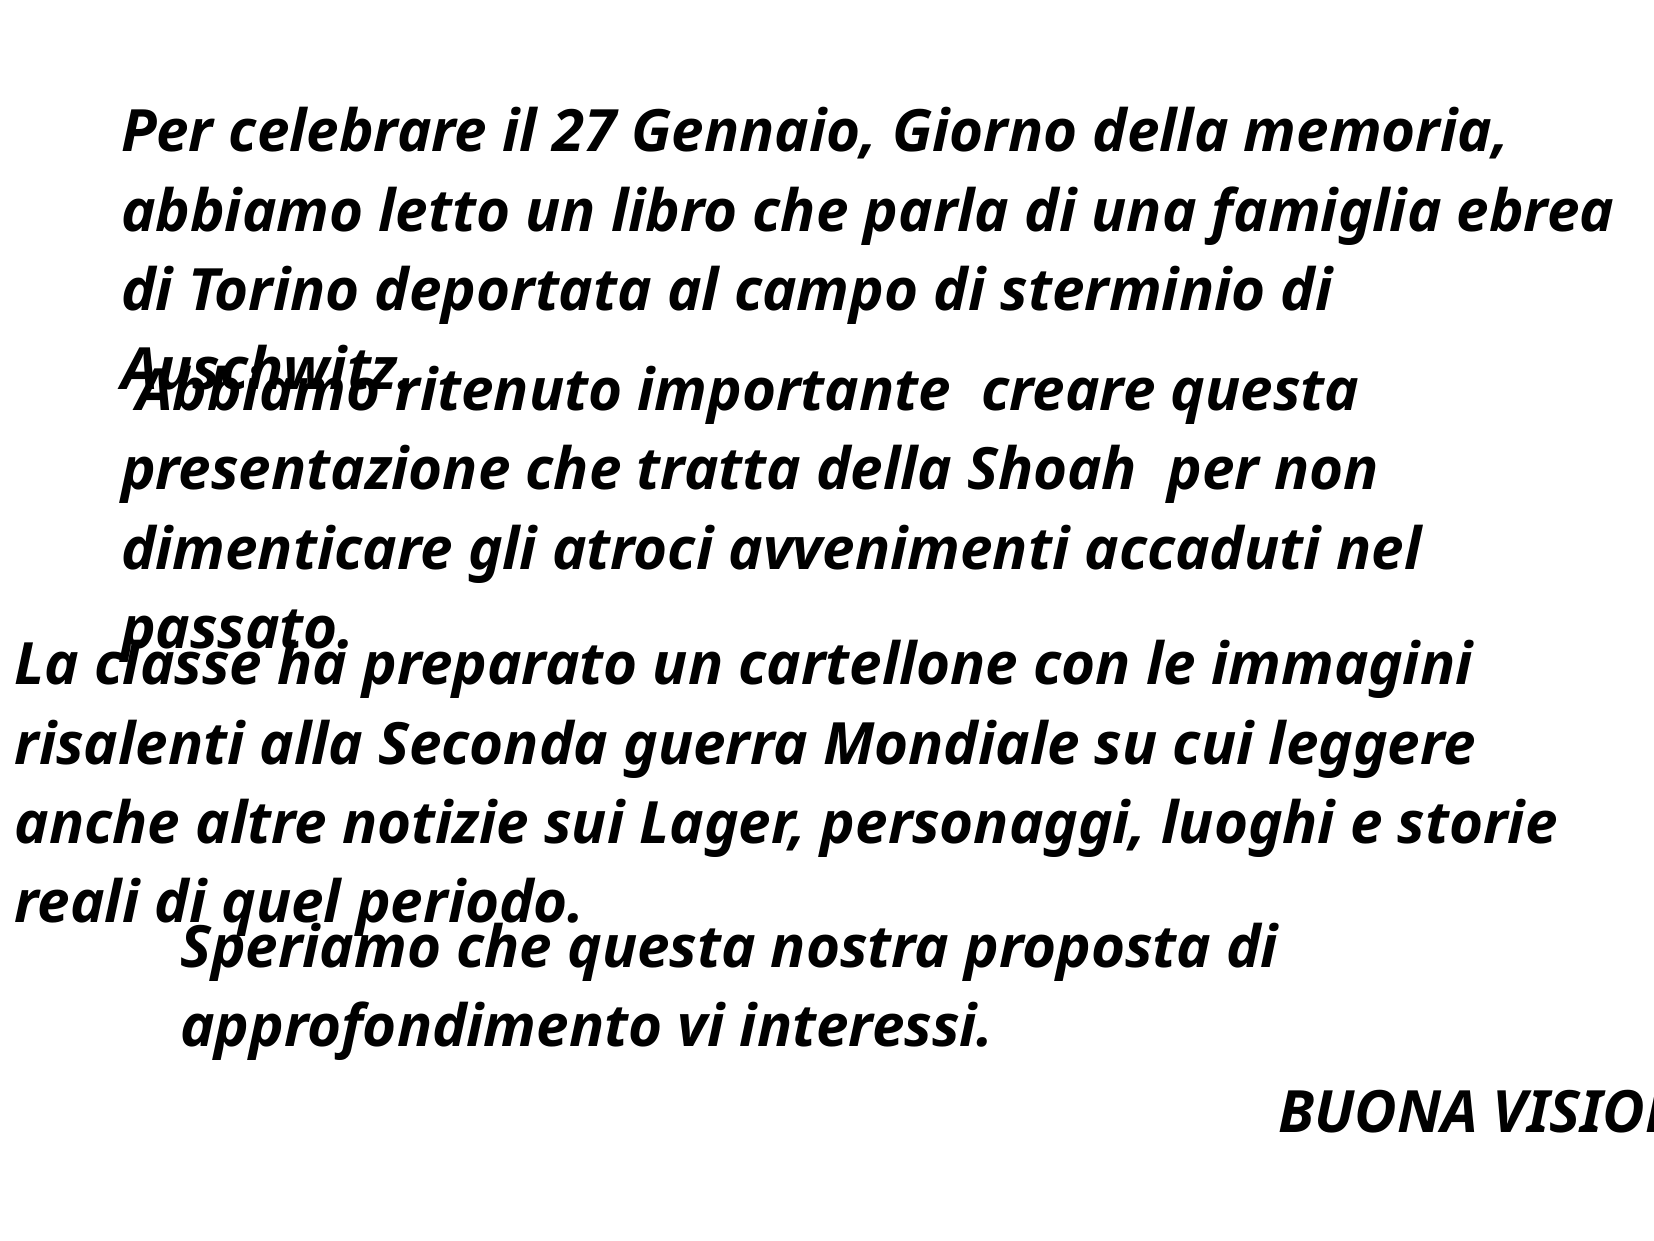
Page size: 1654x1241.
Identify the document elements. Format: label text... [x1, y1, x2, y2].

text_box Per celebrare il 27 Gennaio, Giorno della memoria, abbiamo letto un libro che parla di una famiglia ebrea di Torino deportata al campo di sterminio di Auschwitz. [106, 82, 1642, 306]
text_box Abbiamo ritenuto importante creare questa presentazione che tratta della Shoah per non dimenticare gli atroci avvenimenti accaduti nel passato. [106, 341, 1589, 557]
text_box BUONA VISIONE! [1263, 1062, 1642, 1194]
text_box Speriamo che questa nostra proposta di approfondimento vi interessi. [165, 897, 1439, 1013]
text_box La classe ha preparato un cartellone con le immagini risalenti alla Seconda guerra Mondiale su cui leggere anche altre notizie sui Lager, personaggi, luoghi e storie reali di quel periodo. [0, 615, 1654, 831]
